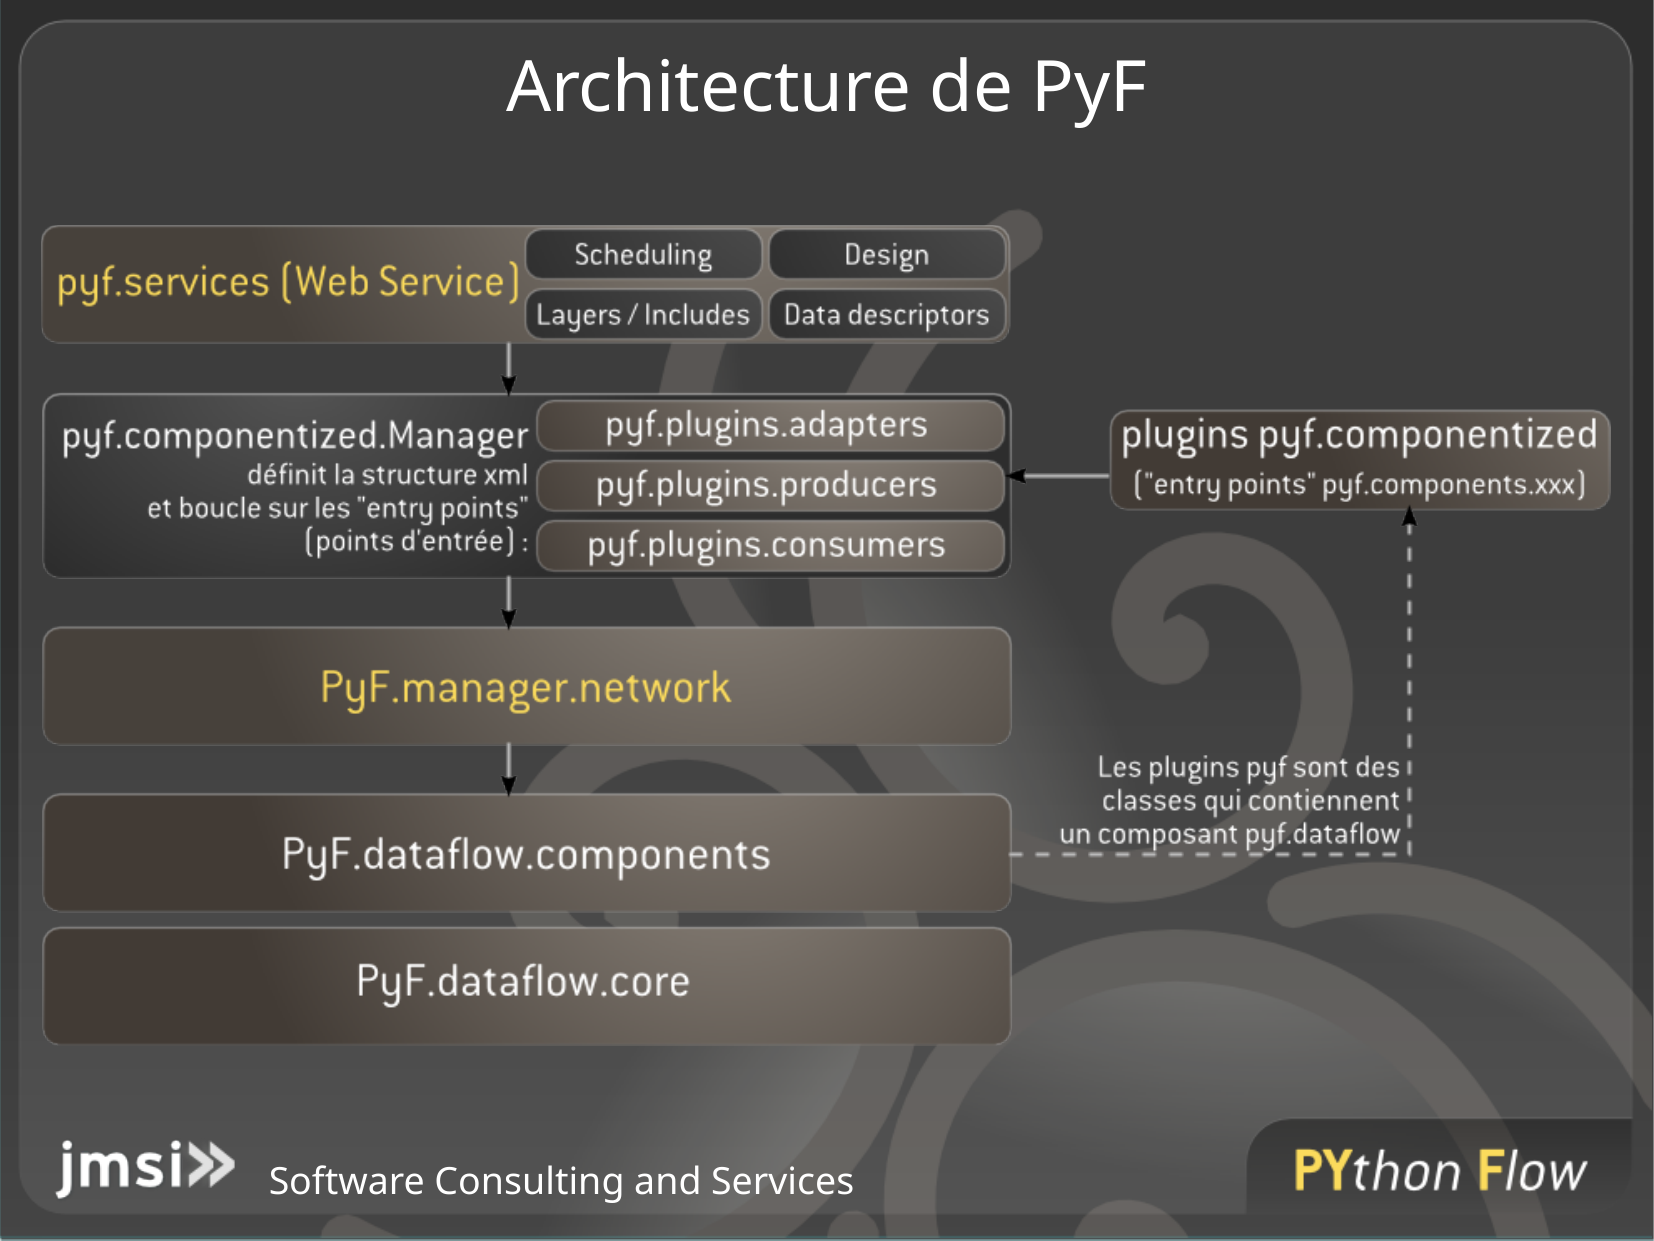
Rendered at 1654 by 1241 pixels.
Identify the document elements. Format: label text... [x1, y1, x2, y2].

picture [0, 0, 1654, 1241]
title Architecture de PyF [82, 44, 1571, 124]
